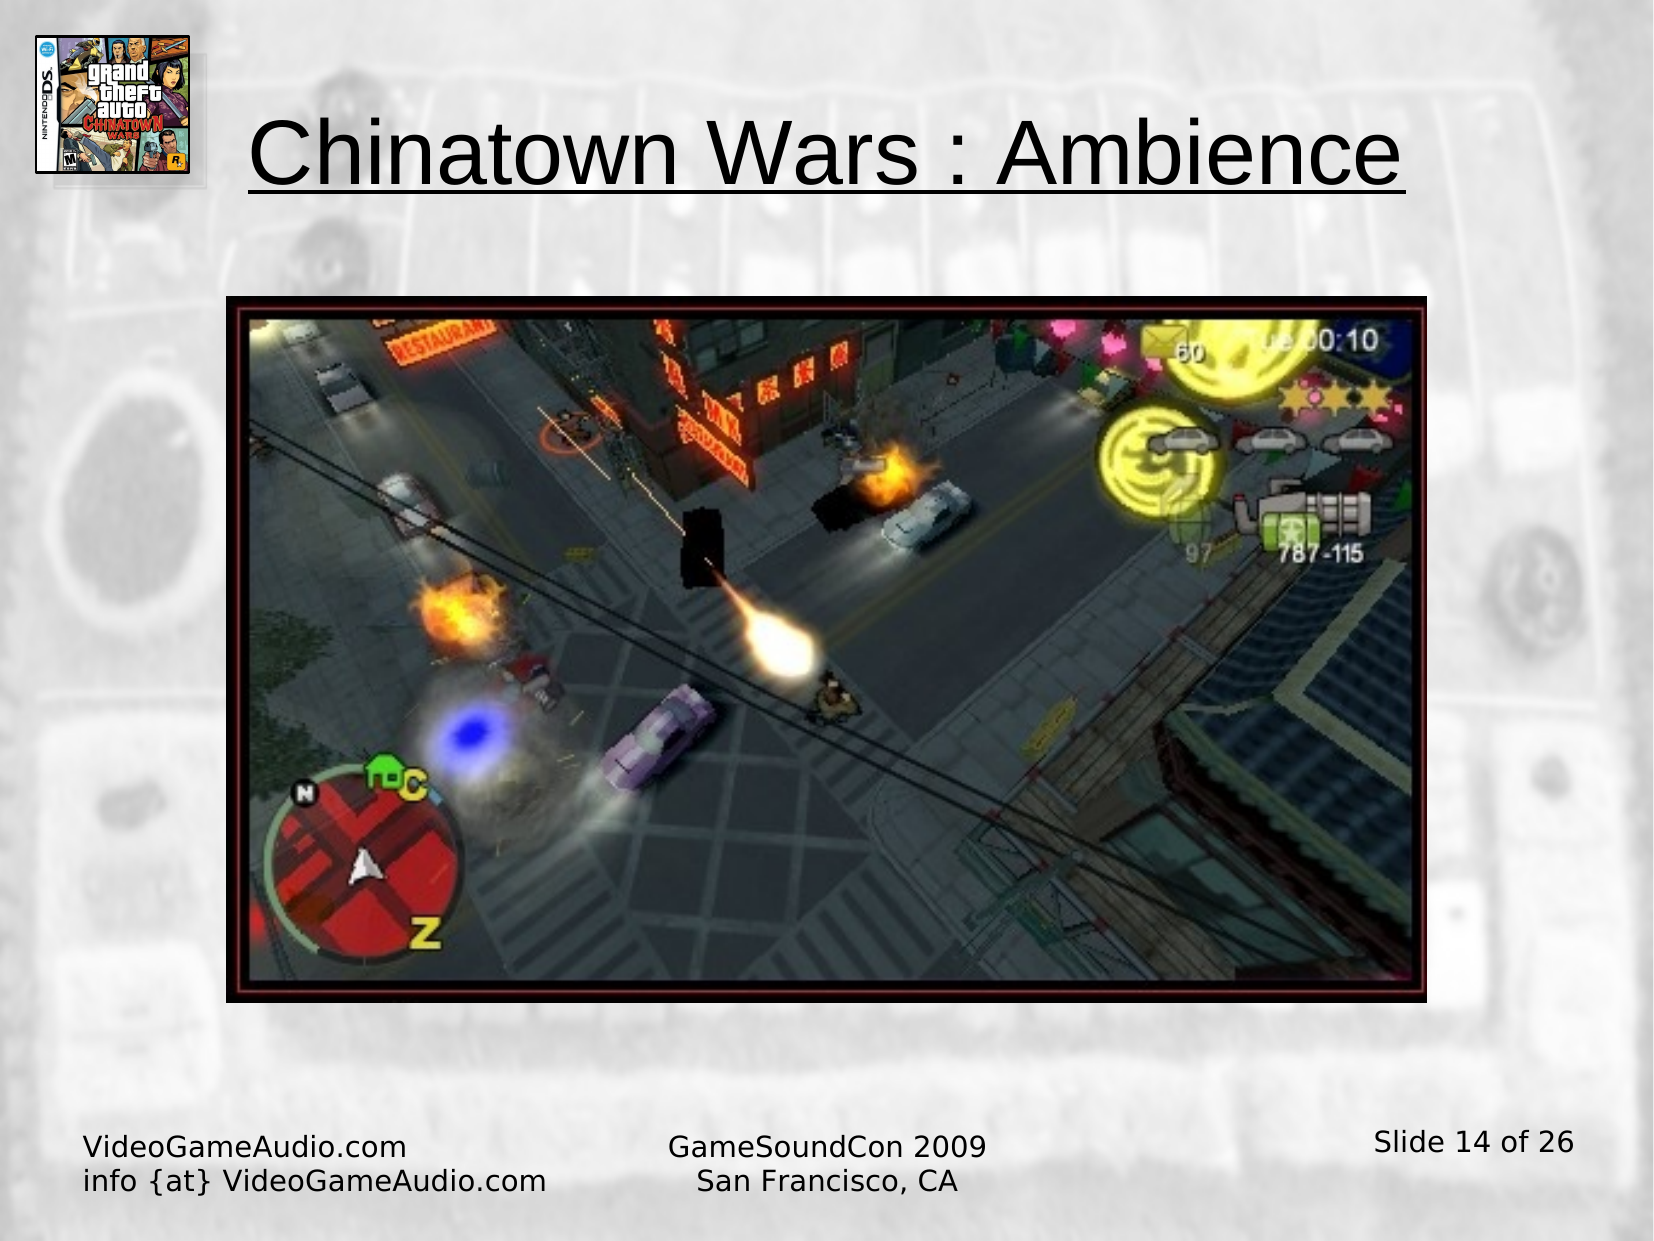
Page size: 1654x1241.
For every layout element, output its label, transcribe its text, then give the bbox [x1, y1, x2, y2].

picture [226, 296, 1427, 1003]
title Chinatown Wars : Ambience [82, 49, 1571, 257]
picture [37, 37, 188, 172]
